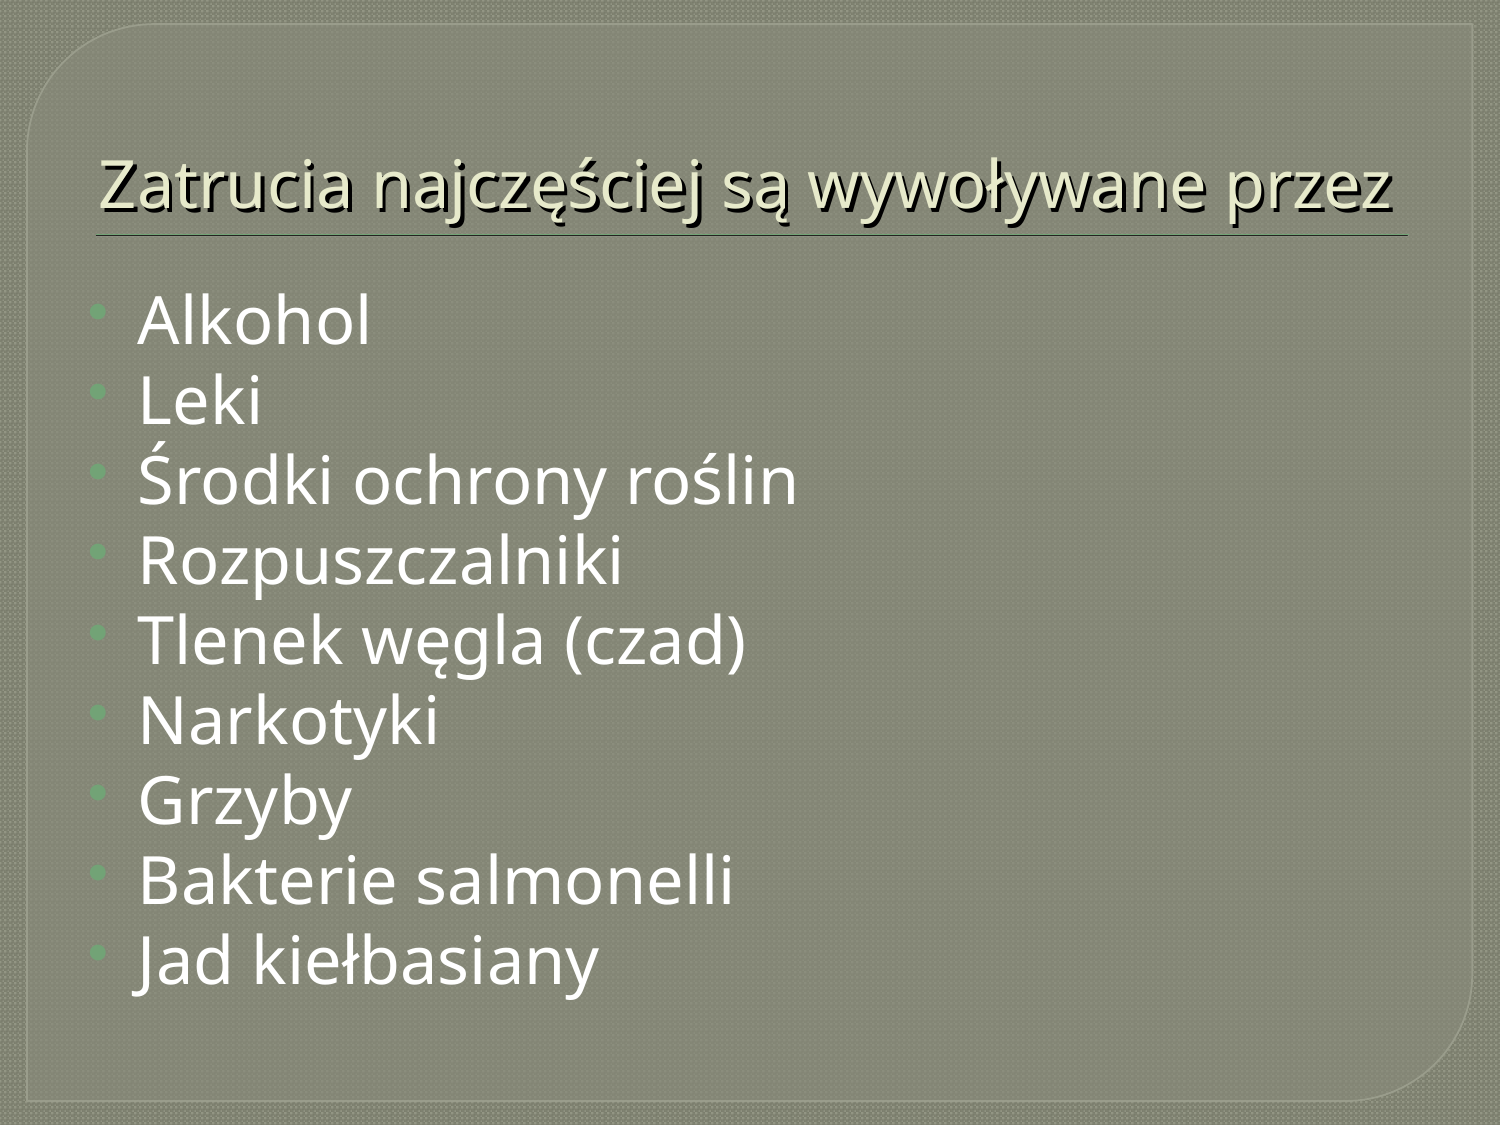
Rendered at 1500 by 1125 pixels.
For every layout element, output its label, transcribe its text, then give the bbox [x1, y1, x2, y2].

title Zatrucia najczęściej są wywoływane przez [75, 41, 1426, 230]
list Alkohol Leki Środki ochrony roślin Rozpuszczalniki Tlenek węgla (czad) Narkotyki Grzyby Bakterie salmonelli Jad kiełbasiany [75, 270, 1426, 1013]
